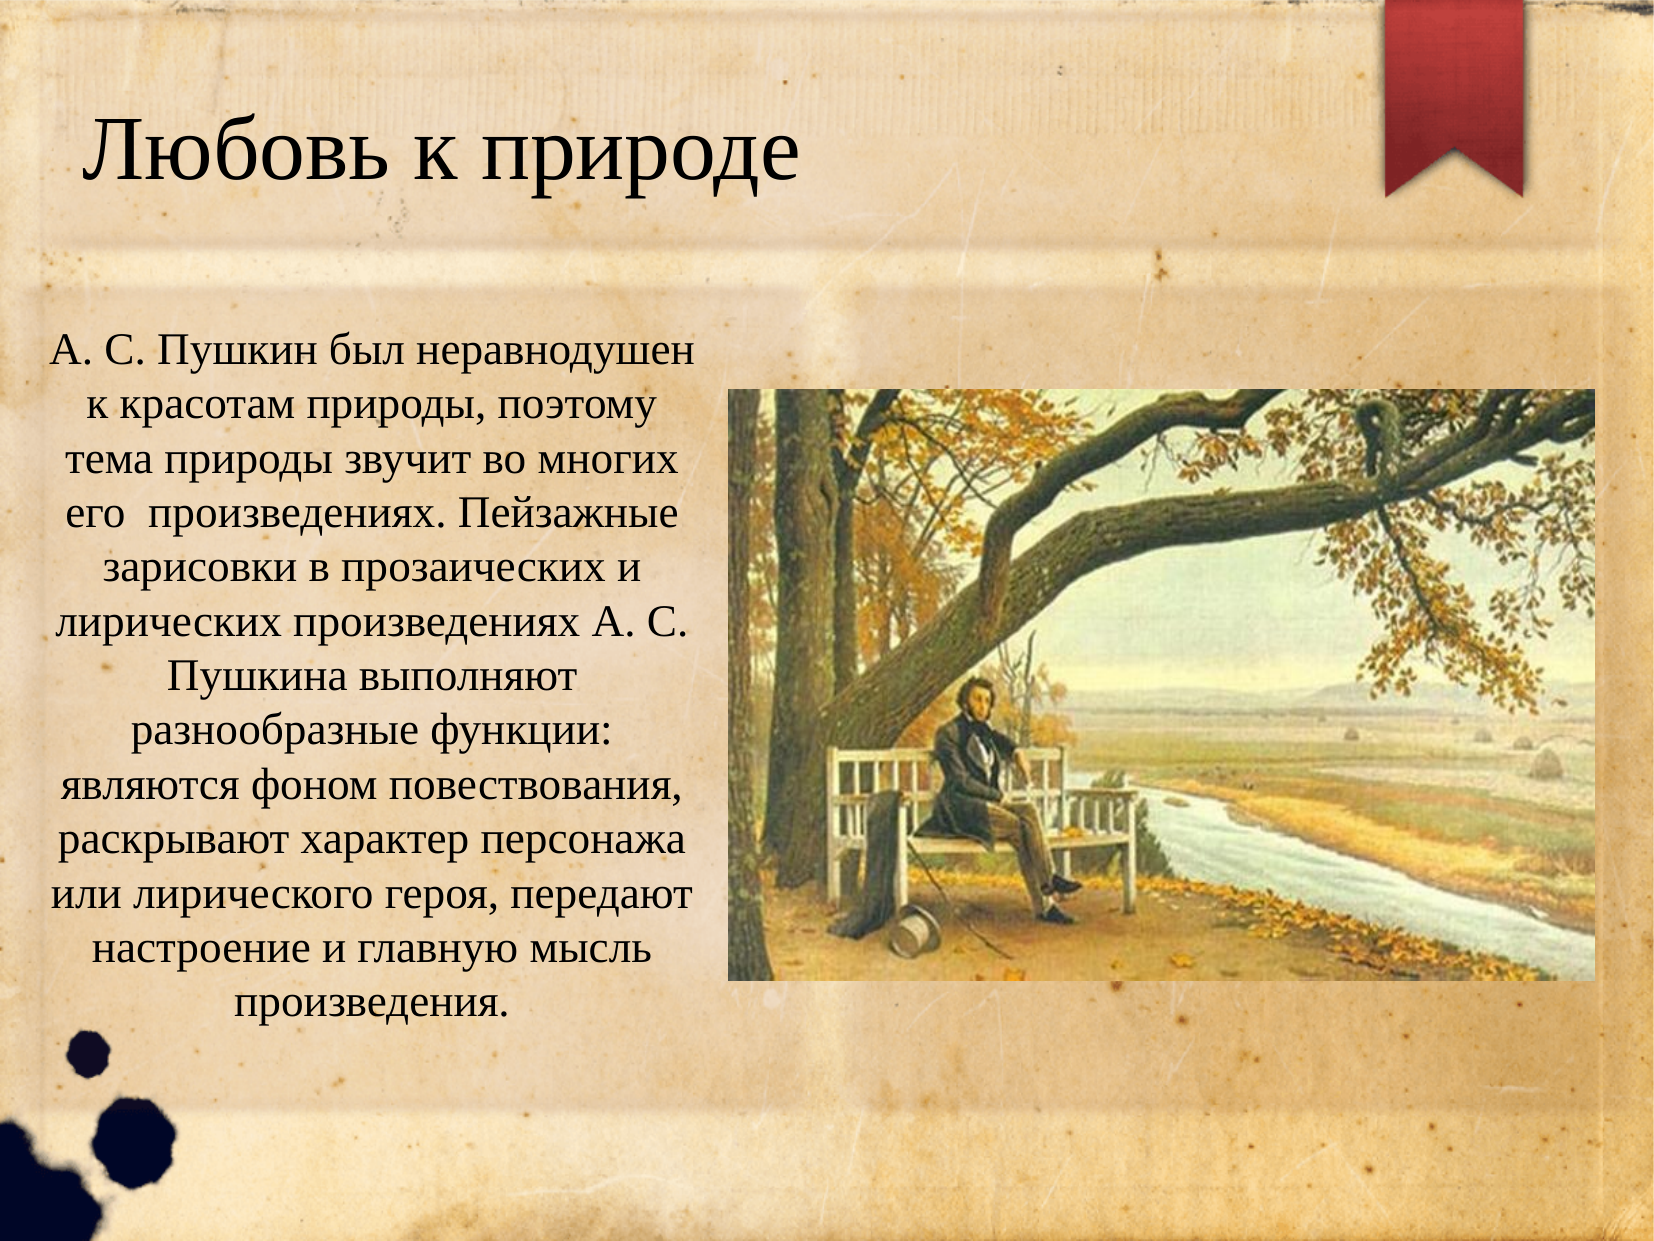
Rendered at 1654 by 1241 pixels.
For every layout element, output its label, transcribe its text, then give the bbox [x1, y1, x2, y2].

list А. С. Пушкин был неравнодушен к красотам природы, поэтому тема природы звучит во многих его произведениях. Пейзажные зарисовки в прозаических и лирических произведениях А. С. Пушкина выполняют разнообразные функции: являются фоном повествования, раскрывают характер персонажа или лирического героя, передают настроение и главную мысль произведения. [47, 318, 697, 1039]
title Любовь к природе [82, 49, 1347, 237]
picture [728, 389, 1595, 981]
